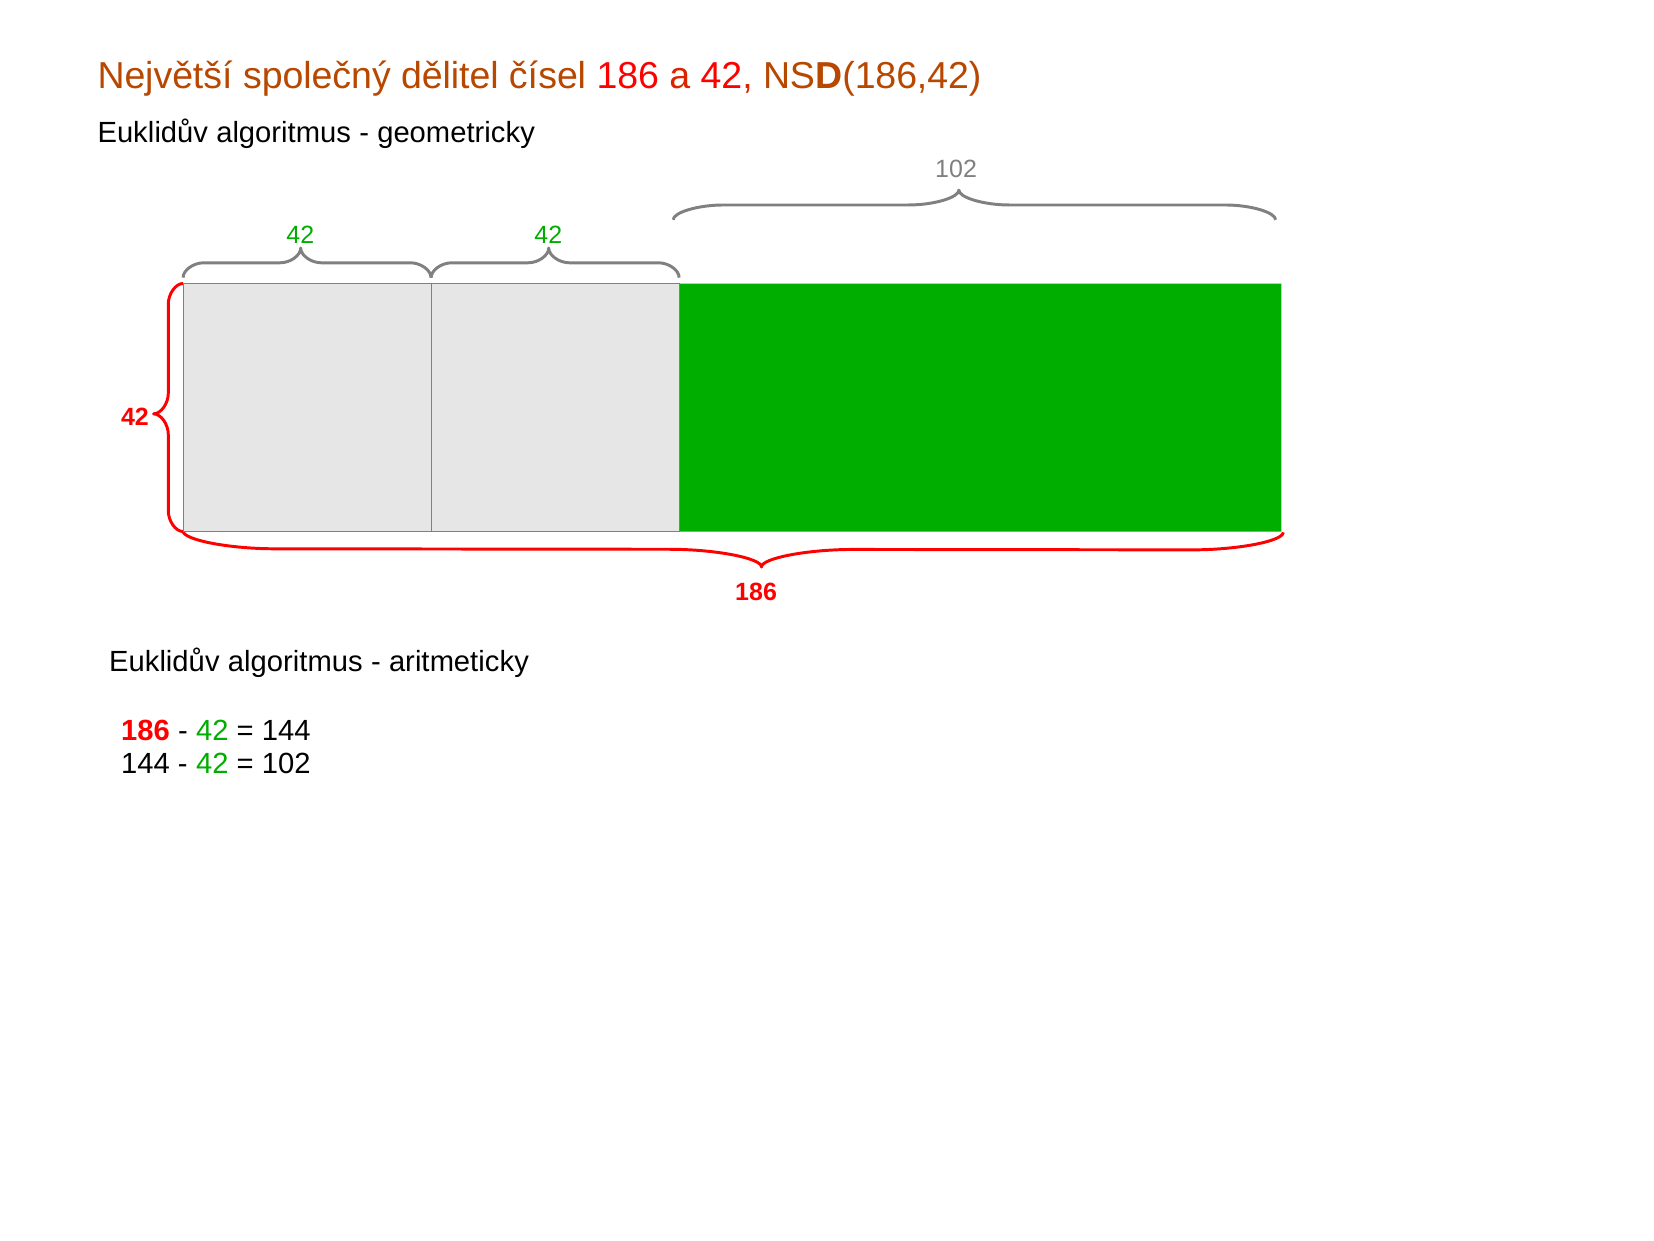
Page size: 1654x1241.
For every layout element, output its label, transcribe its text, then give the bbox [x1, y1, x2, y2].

text_box Euklidův algoritmus - aritmeticky [94, 637, 615, 695]
text_box 42 [271, 213, 330, 257]
text_box Největší společný dělitel čísel 186 a 42, NSD(186,42) [82, 47, 1595, 142]
text_box 102 [920, 147, 993, 191]
text_box 186 - 42 = 144 144 - 42 = 102 102 - 42 = x60 060 - 42 = x18 x42 - 18 = x24 x24 - 18 = xx6 x18 - 6 = x12 x12 - 6 = xx6 xx6 - 6 = xx0 [106, 706, 355, 1086]
text_box 42 [519, 213, 578, 257]
text_box 186 [720, 570, 793, 614]
text_box 42 [106, 395, 164, 439]
text_box [183, 283, 1282, 532]
text_box Euklidův algoritmus - geometricky [82, 108, 1146, 166]
